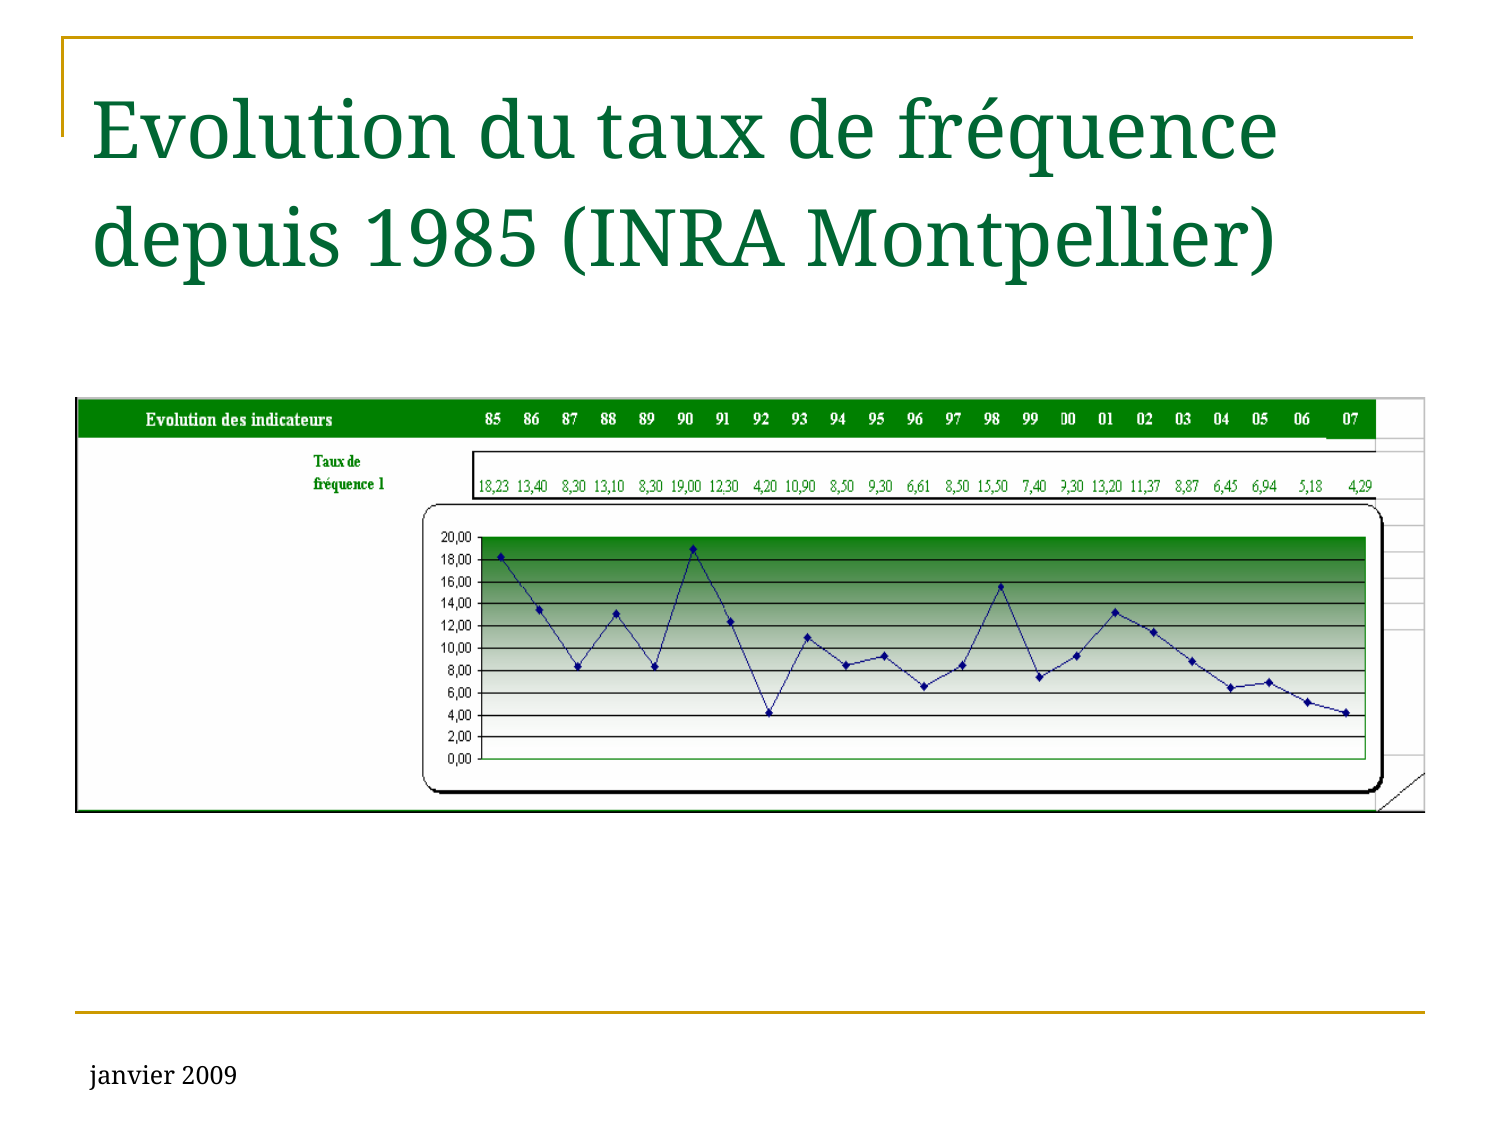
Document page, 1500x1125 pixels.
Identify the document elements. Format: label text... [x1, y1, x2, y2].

picture [75, 397, 1426, 813]
title Evolution du taux de fréquence depuis 1985 (INRA Montpellier) [76, 66, 1427, 297]
